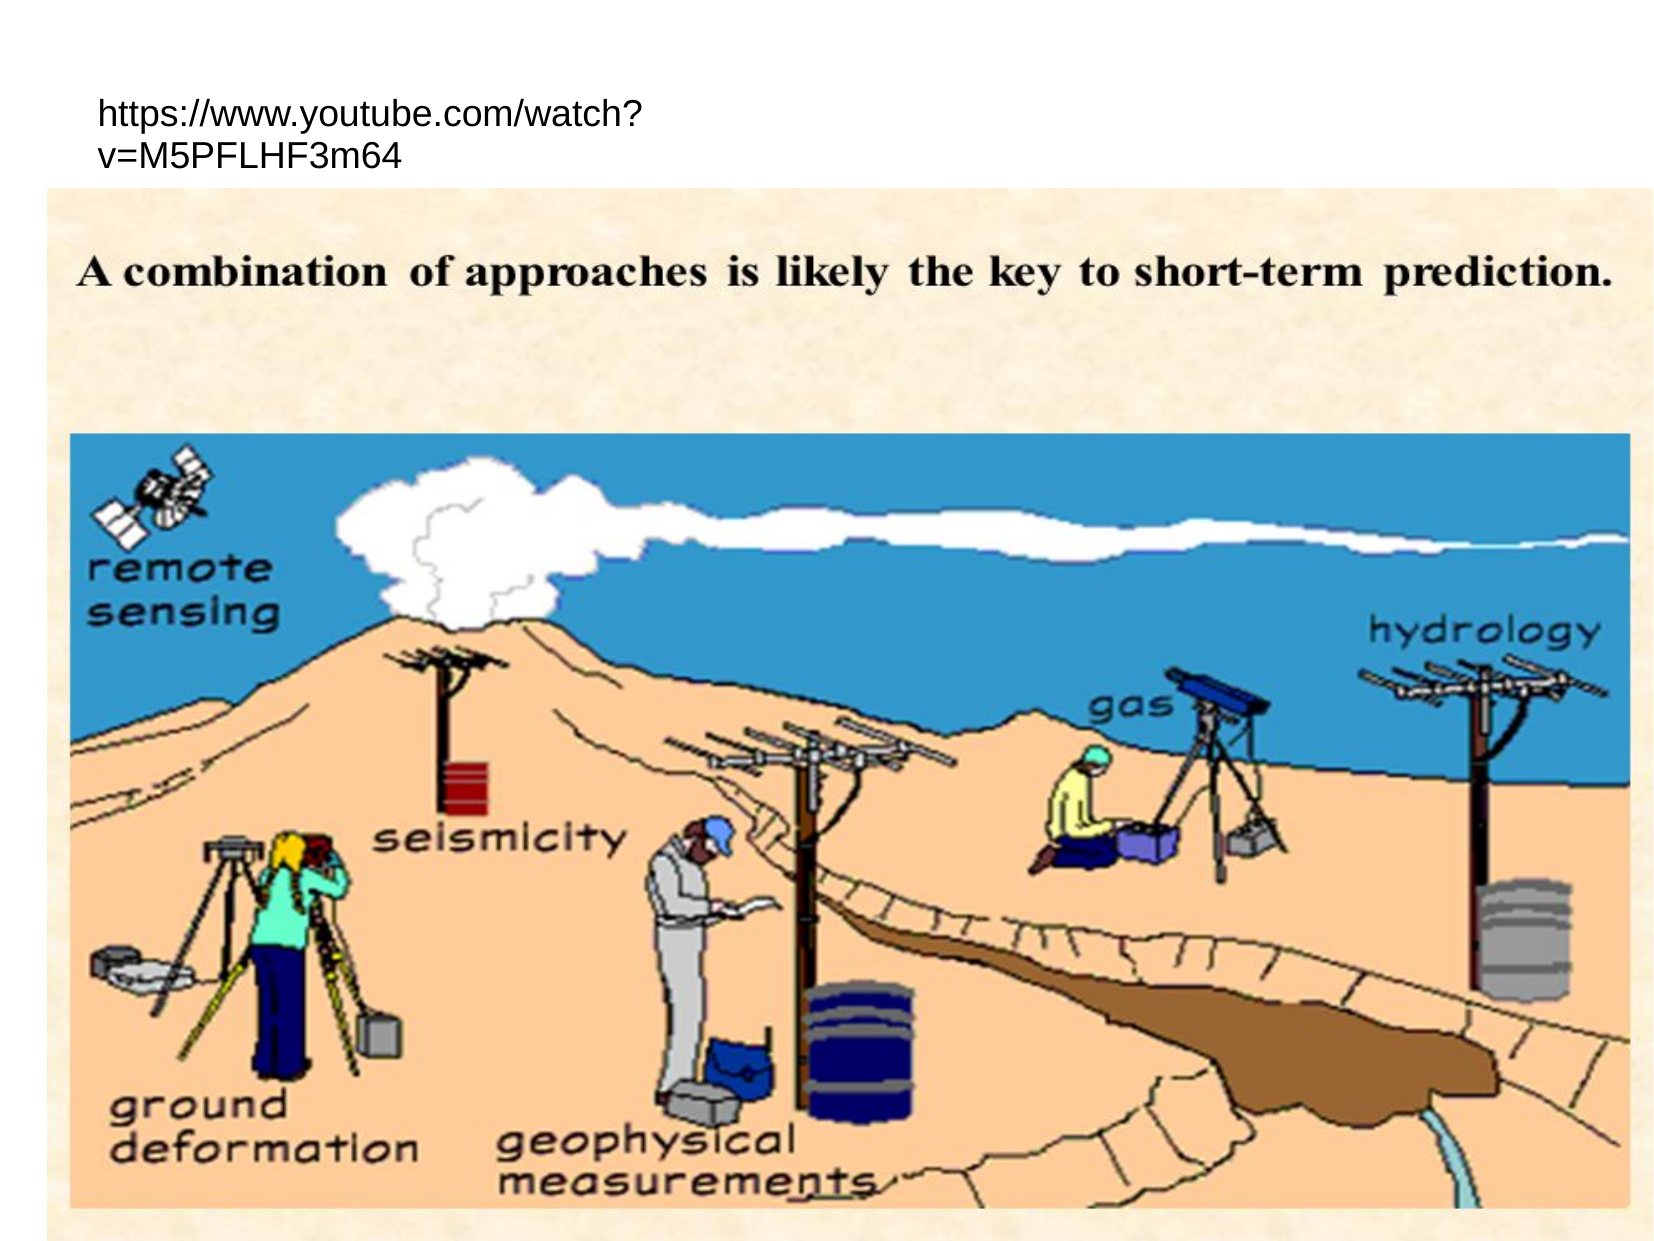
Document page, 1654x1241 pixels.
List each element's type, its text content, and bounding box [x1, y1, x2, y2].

text_box https://www.youtube.com/watch?v=M5PFLHF3m64 [82, 84, 960, 142]
picture [47, 188, 1654, 1241]
